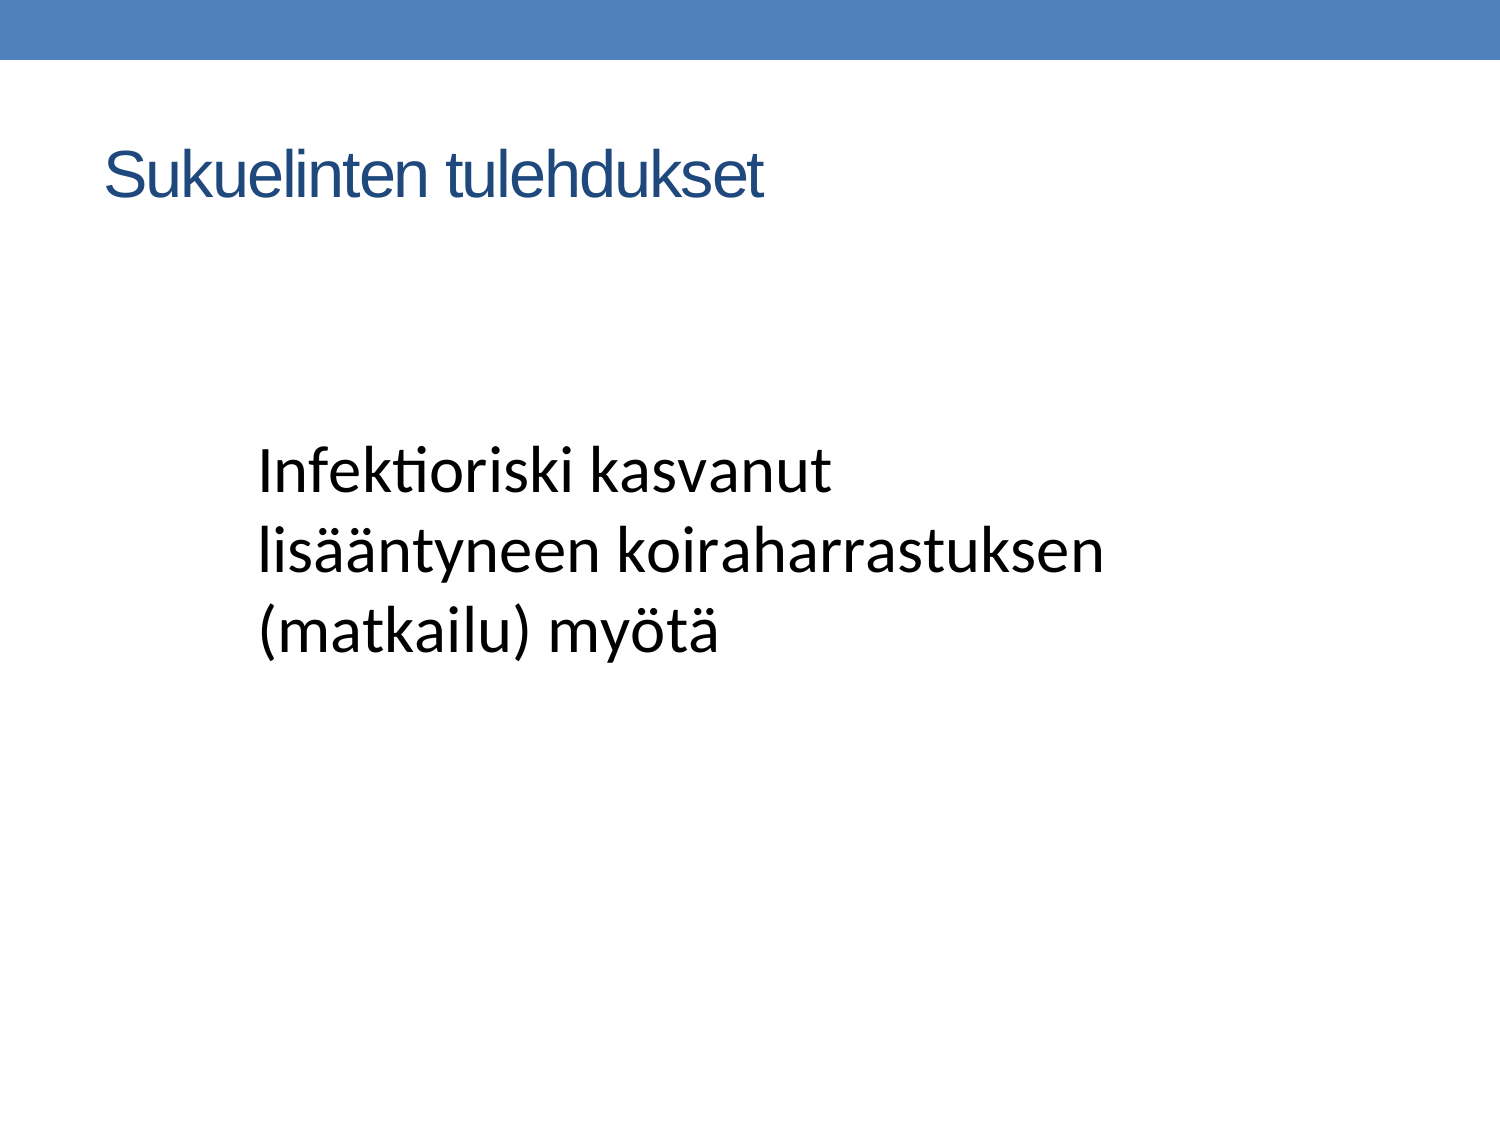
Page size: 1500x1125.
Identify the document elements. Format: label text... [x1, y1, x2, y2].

text_box Infektioriski kasvanut lisääntyneen koiraharrastuksen (matkailu) myötä [242, 338, 1125, 673]
title Sukuelinten tulehdukset [88, 90, 1439, 253]
